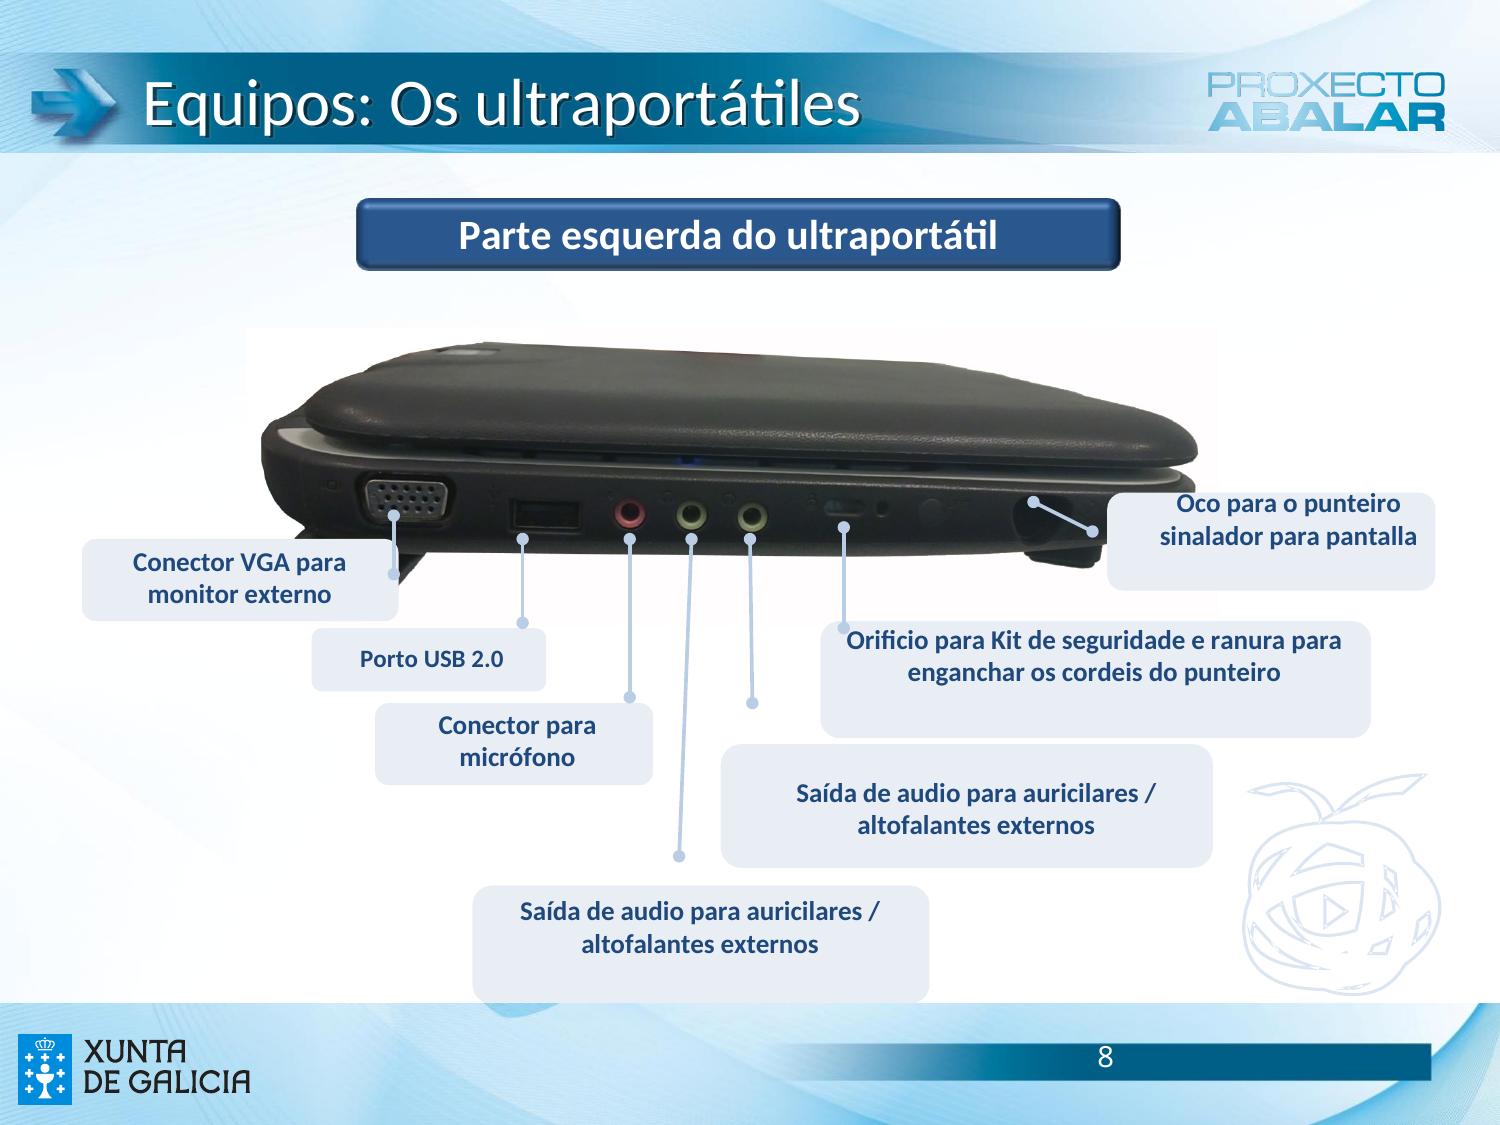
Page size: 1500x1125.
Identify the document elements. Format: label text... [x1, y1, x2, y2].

text_box Saída de audio para auricilares / altofalantes externos [741, 767, 1211, 849]
text_box Conector VGA para monitor externo [75, 536, 404, 617]
text_box Equipos: Os ultraportátiles [142, 58, 863, 139]
text_box [720, 744, 1213, 868]
text_box [375, 703, 654, 786]
text_box [85, 617, 395, 622]
text_box Orificio para Kit de seguridade e ranura para enganchar os cordeis do punteiro [818, 614, 1371, 695]
text_box Oco para o punteiro sinalador para pantalla [1130, 477, 1447, 559]
text_box <número> [1082, 1031, 1433, 1092]
text_box [311, 628, 547, 692]
text_box [1242, 773, 1442, 997]
text_box Parte esquerda do ultraportátil [443, 177, 1014, 266]
text_box Saída de audio para auricilares / altofalantes externos [484, 885, 916, 967]
text_box Porto USB 2.0 [314, 634, 550, 680]
text_box [820, 639, 1372, 739]
text_box Conector para micrófono [394, 699, 641, 780]
text_box [1107, 492, 1436, 591]
text_box [472, 886, 930, 1003]
picture [0, 0, 1500, 1125]
